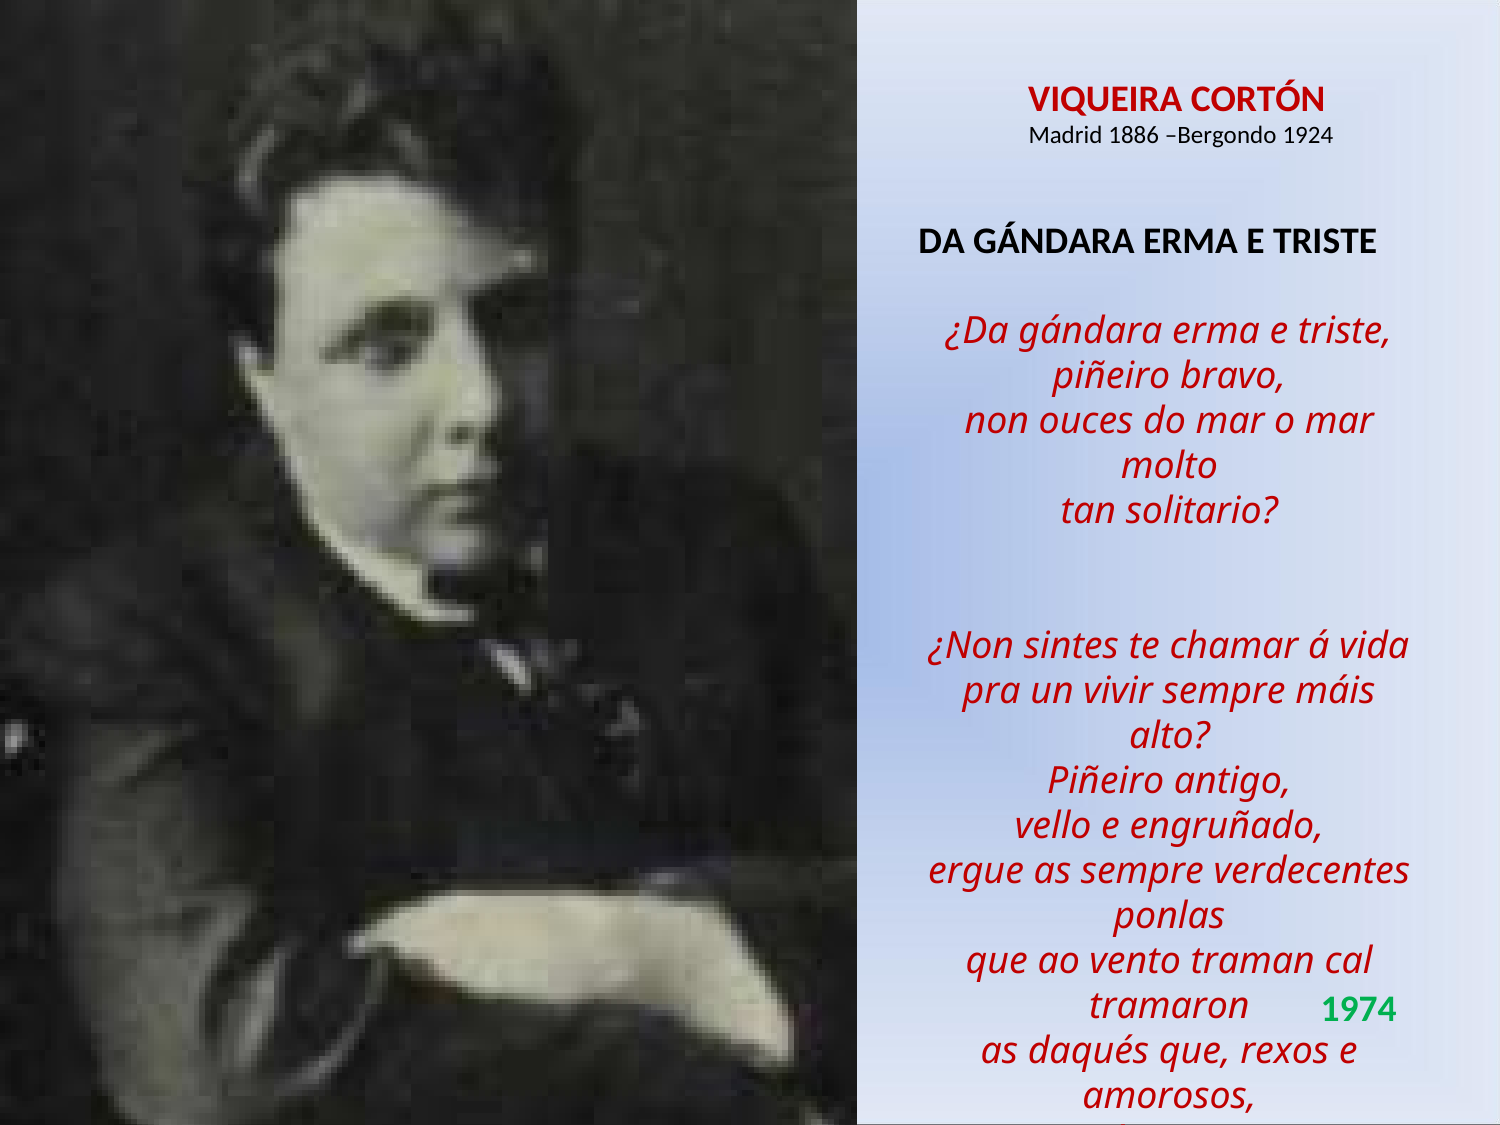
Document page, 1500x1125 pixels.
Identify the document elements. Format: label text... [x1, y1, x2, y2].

text_box VIQUEIRA CORTÓN Madrid 1886 –Bergondo 1924 [903, 66, 1459, 157]
picture [0, 0, 1500, 1125]
text_box DA GÁNDARA ERMA E TRISTE ¿Da gándara erma e triste, piñeiro bravo, non ouces do mar o mar molto tan solitario? ¿Non sintes te chamar á vida pra un vivir sempre máis alto? Piñeiro antigo, vello e engruñado, ergue as sempre verdecentes ponlas que ao vento traman cal tramaron as daqués que, rexos e amorosos, aquí cantaron. ... [903, 207, 1436, 1125]
